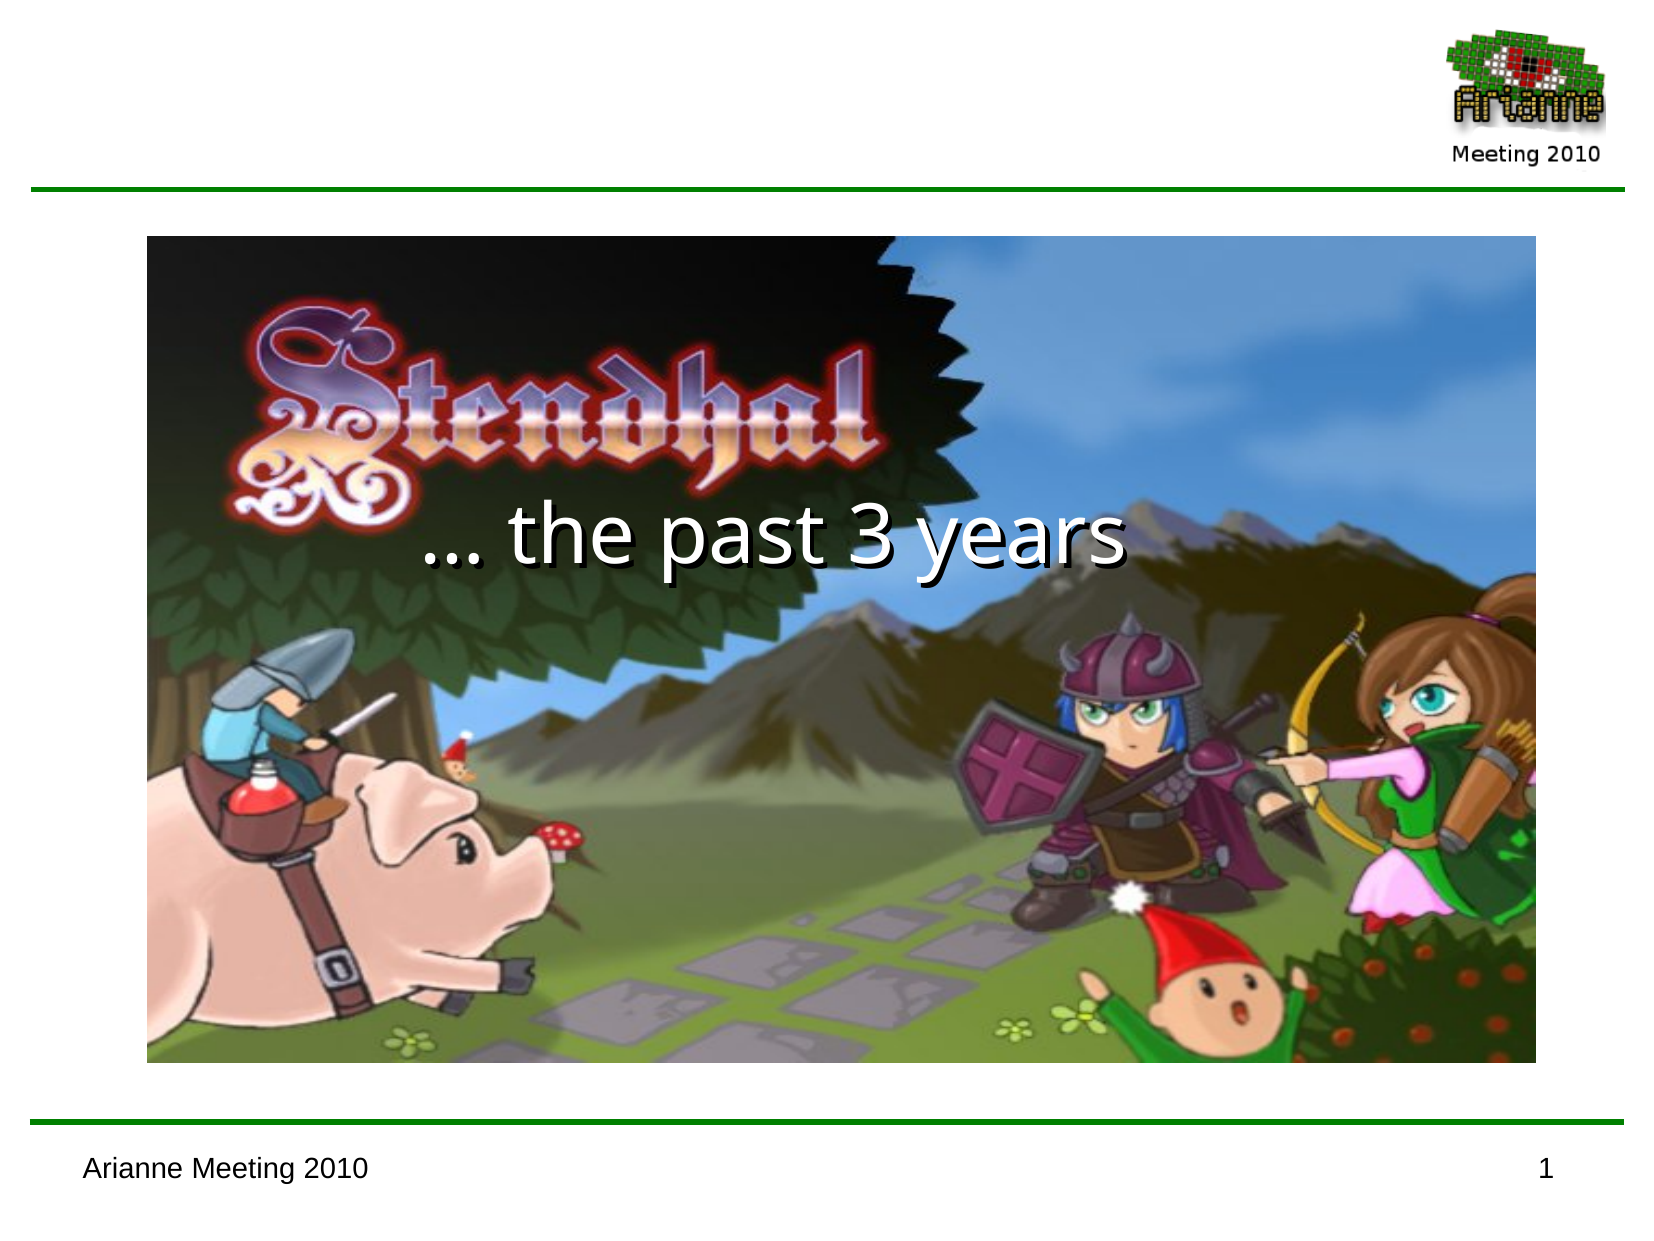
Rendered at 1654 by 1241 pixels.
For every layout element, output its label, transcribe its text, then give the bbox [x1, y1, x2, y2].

title … the past 3 years [29, 472, 1518, 591]
picture [1446, 29, 1606, 178]
picture [147, 236, 1536, 1063]
